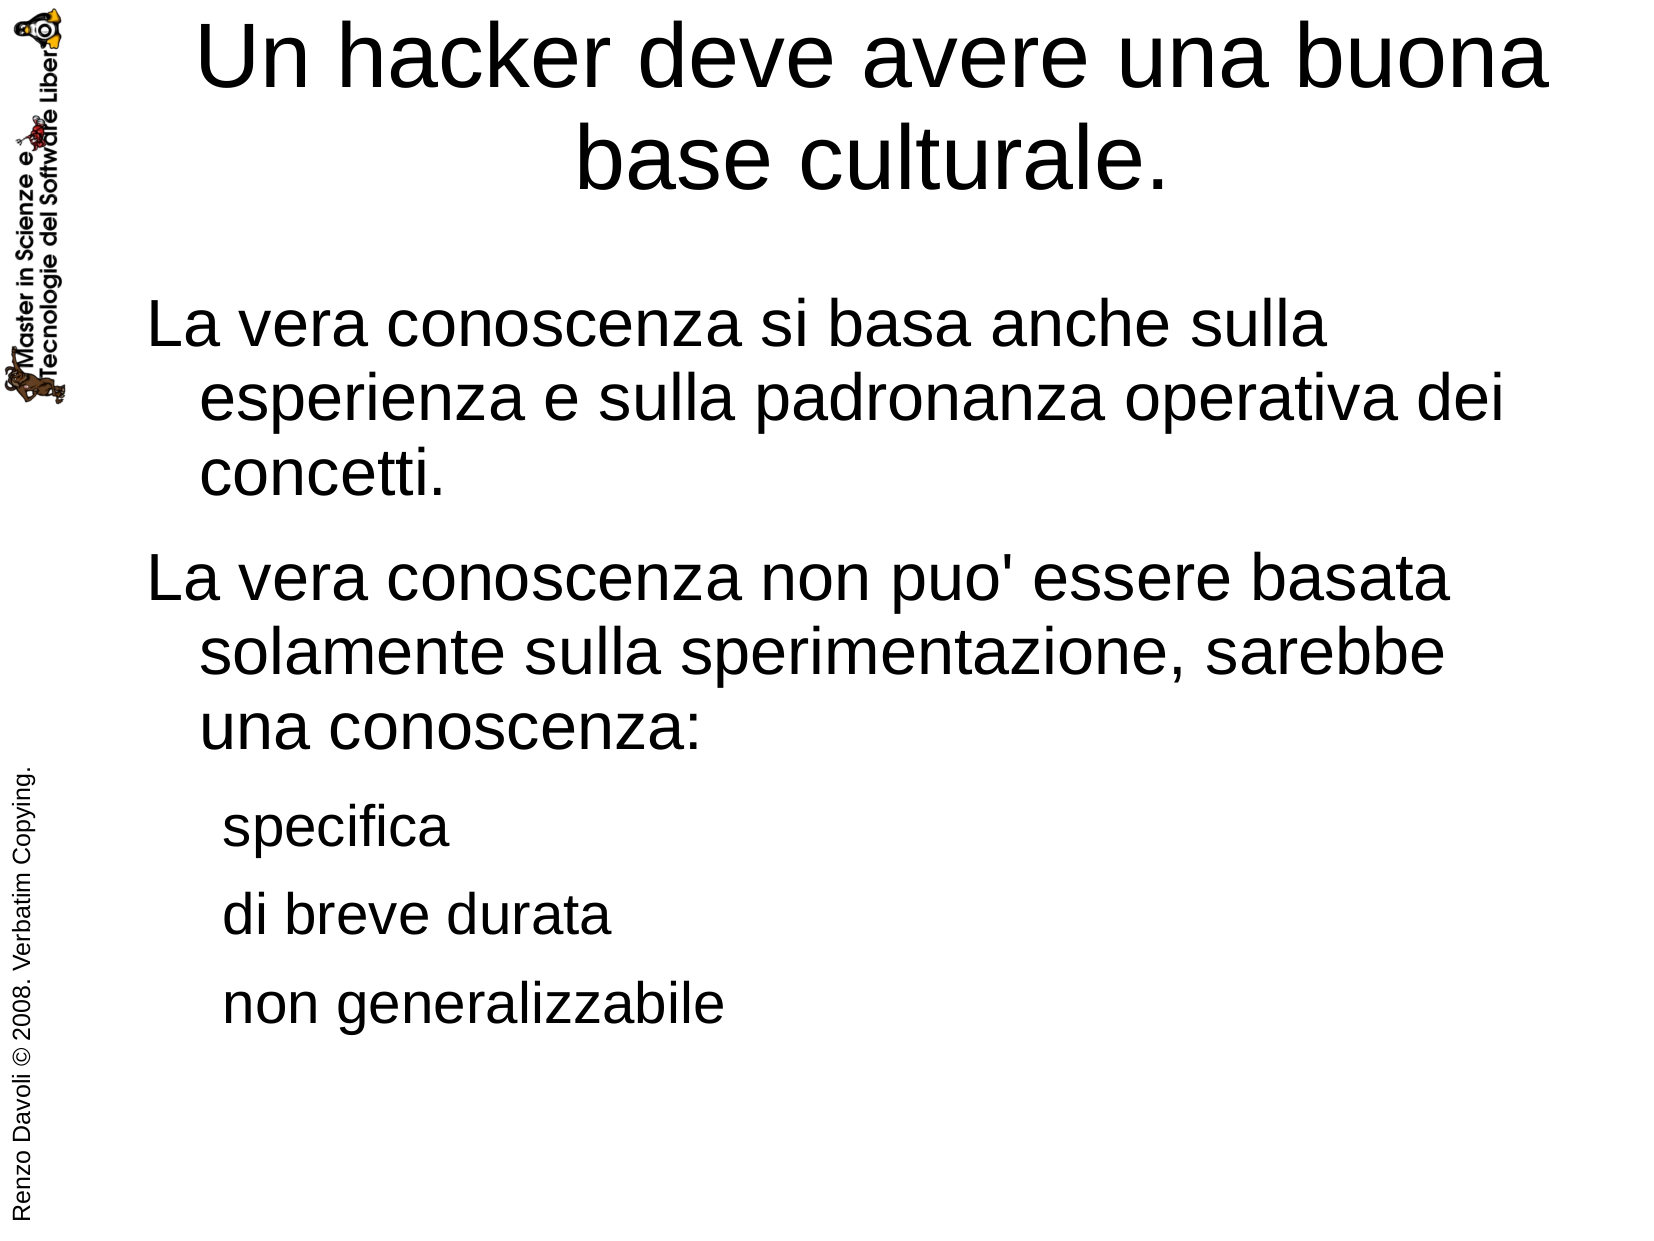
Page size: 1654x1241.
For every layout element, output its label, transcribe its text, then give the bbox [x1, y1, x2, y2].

list La vera conoscenza si basa anche sulla esperienza e sulla padronanza operativa dei concetti. La vera conoscenza non puo' essere basata solamente sulla sperimentazione, sarebbe una conoscenza: specifica di breve durata non generalizzabile [128, 285, 1541, 1067]
title Un hacker deve avere una buona base culturale. [166, 3, 1579, 211]
picture [1, 2, 69, 413]
